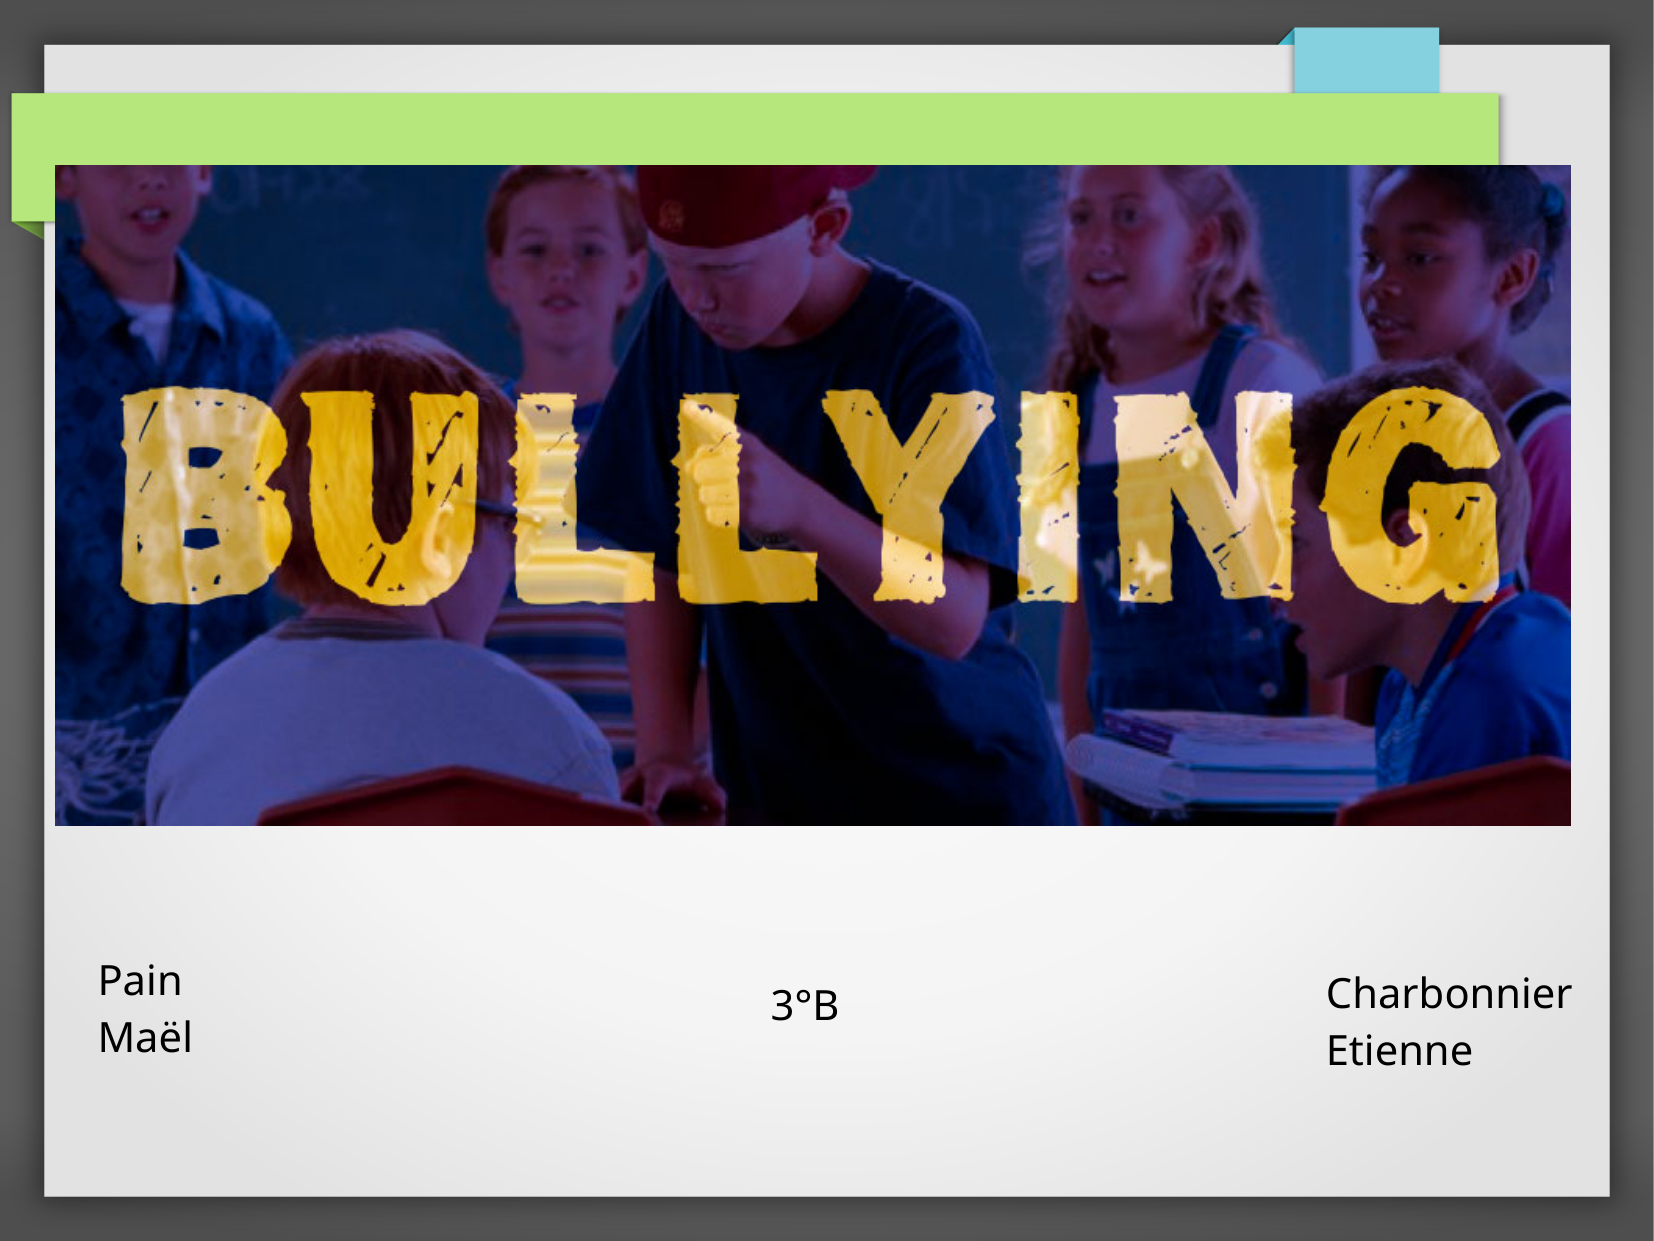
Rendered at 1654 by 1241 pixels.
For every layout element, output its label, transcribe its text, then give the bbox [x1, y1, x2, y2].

text_box Charbonnier Etienne [1311, 956, 1630, 1147]
text_box Pain Maël [82, 943, 225, 1075]
text_box 3°B [755, 968, 922, 1084]
picture [0, 0, 1654, 1241]
